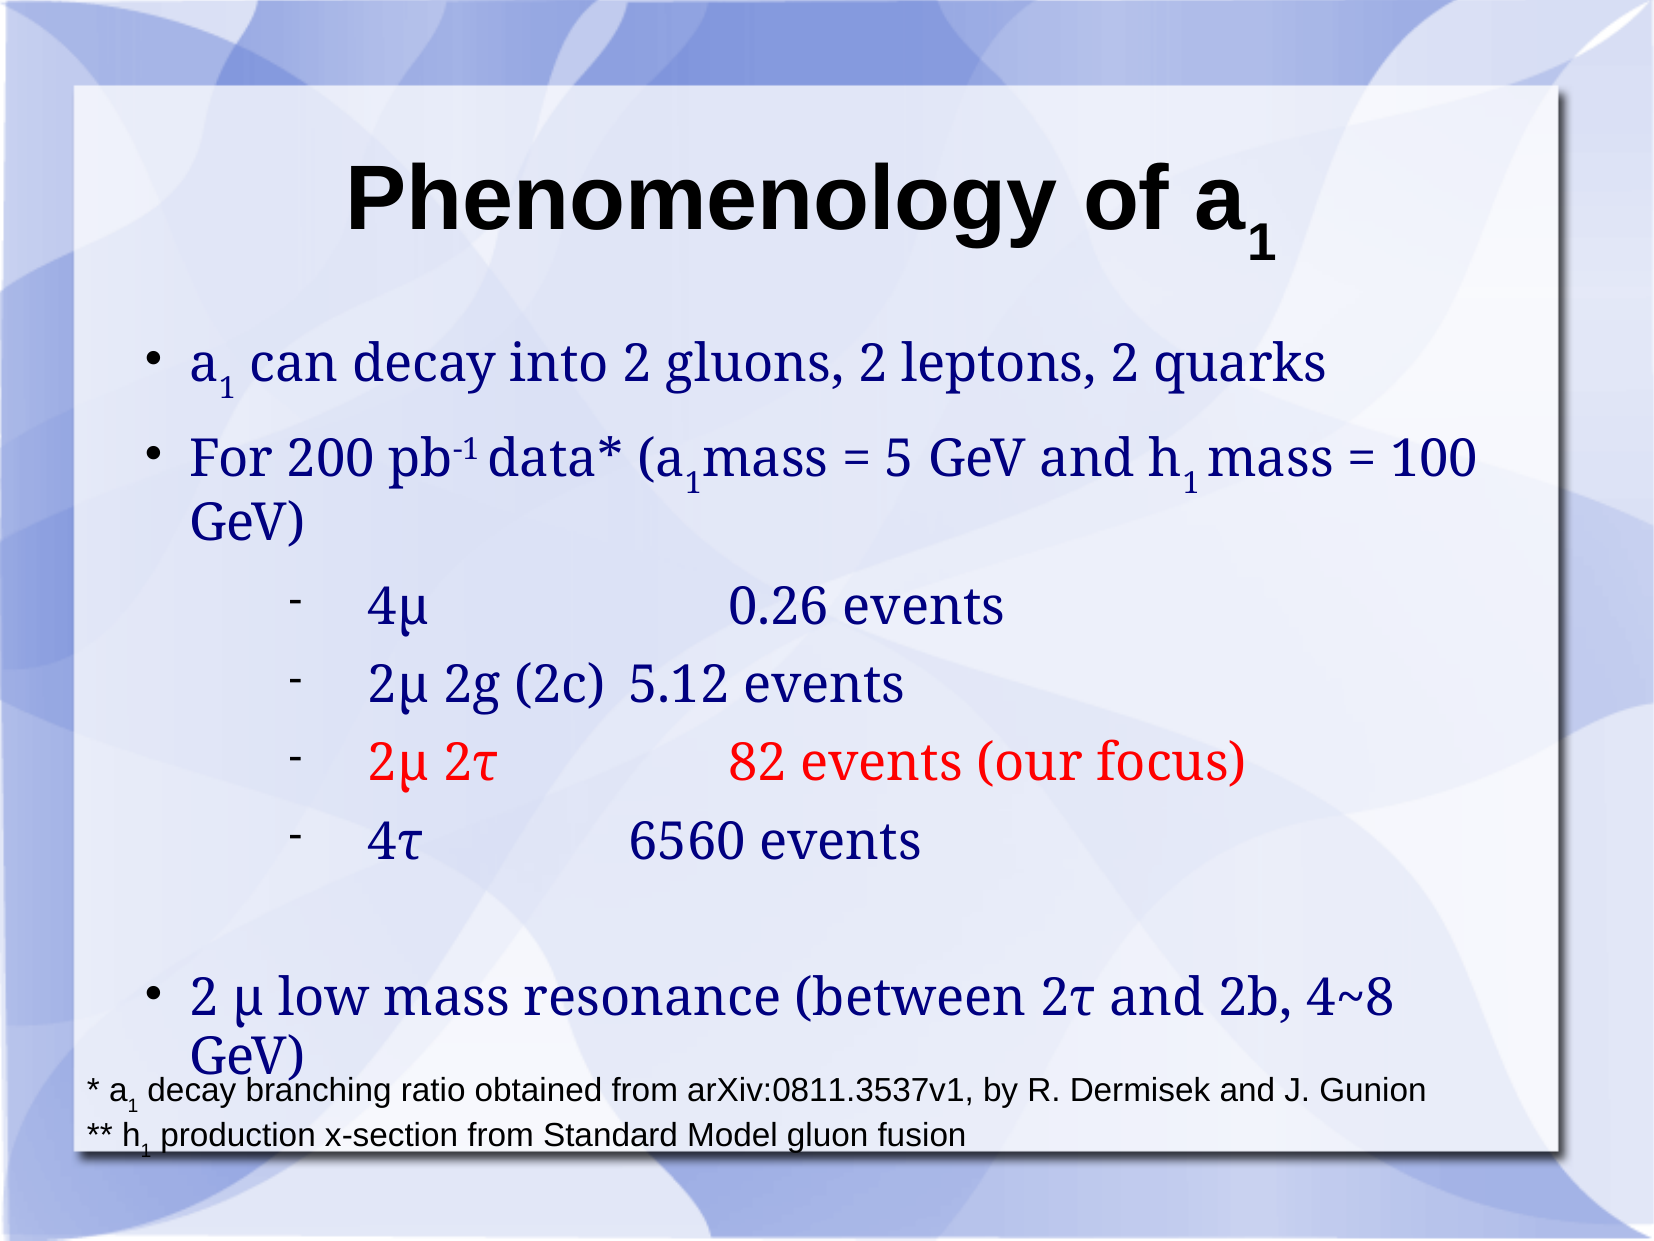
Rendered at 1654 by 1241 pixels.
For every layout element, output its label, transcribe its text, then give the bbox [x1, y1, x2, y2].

title Phenomenology of a1 [84, 93, 1538, 301]
text_box * a1 decay branching ratio obtained from arXiv:0811.3537v1, by R. Dermisek and J. Gunion ** h1 production x-section from Standard Model gluon fusion [72, 1058, 1501, 1164]
list a1 can decay into 2 gluons, 2 leptons, 2 quarks For 200 pb-1 data* (a1mass = 5 GeV and h1 mass = 100 GeV) 4µ 0.26 events 2µ 2g (2c) 5.12 events 2µ 2τ 82 events (our focus) 4τ 6560 events 2 µ low mass resonance (between 2τ and 2b, 4~8 GeV) [129, 324, 1489, 1088]
picture [0, 0, 1654, 1241]
